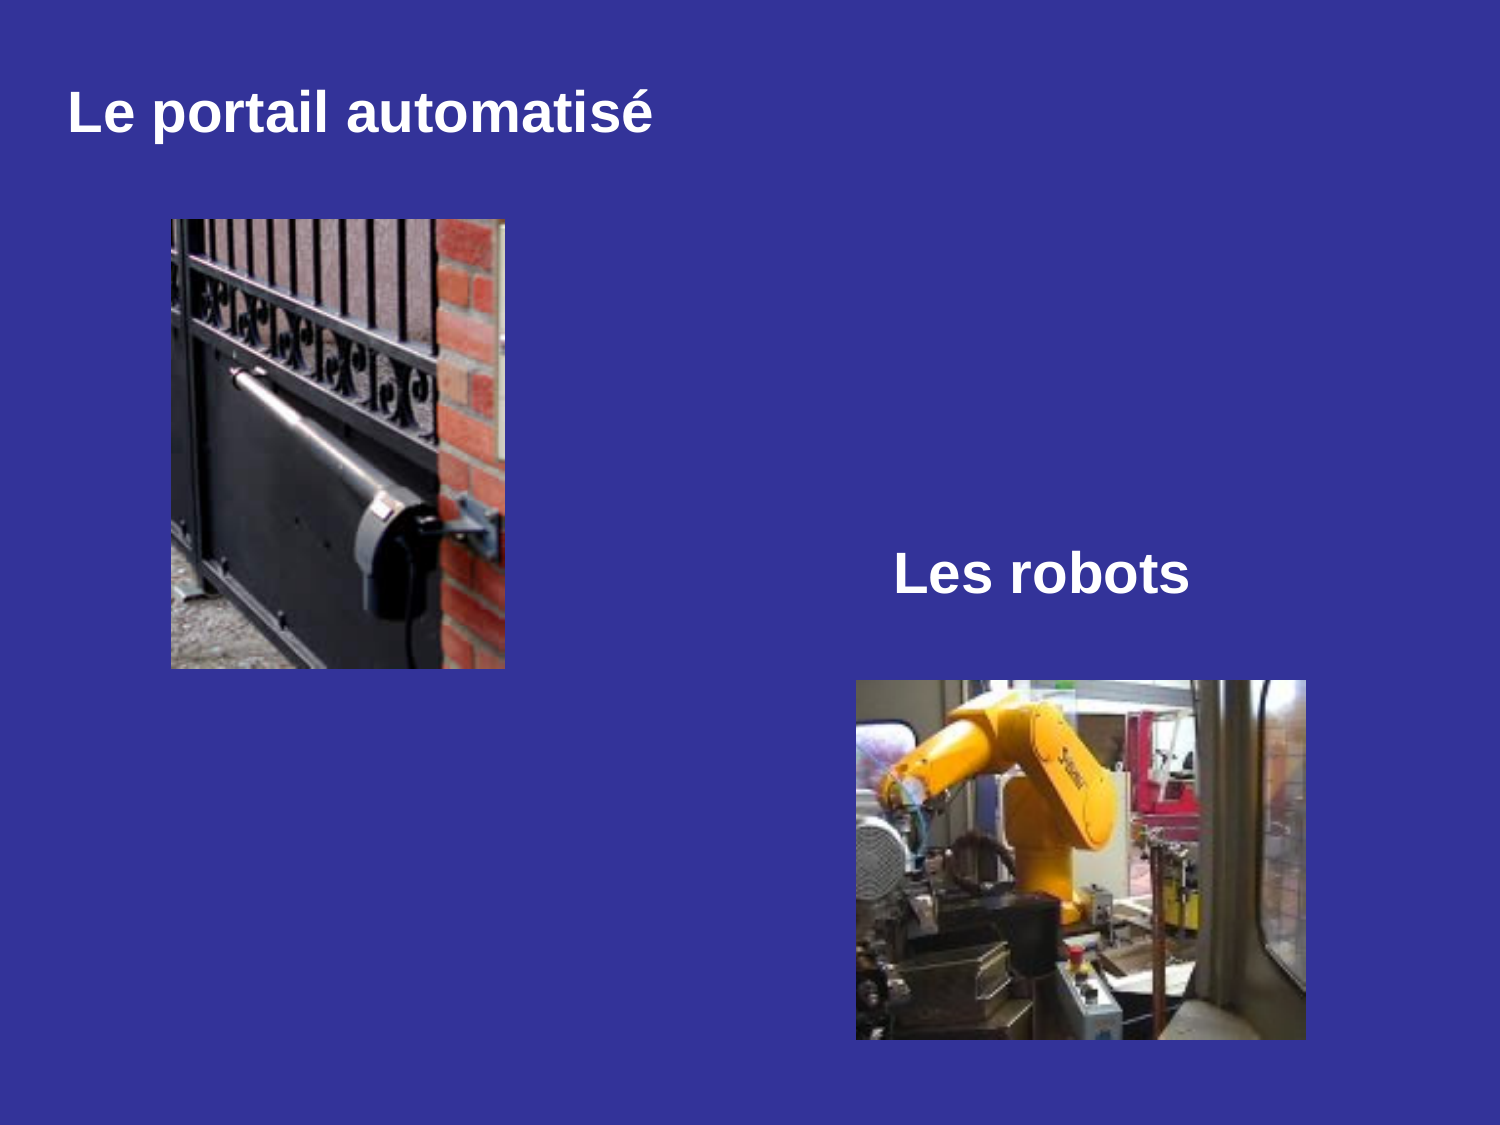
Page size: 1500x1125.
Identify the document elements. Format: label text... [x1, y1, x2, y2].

text_box Le portail automatisé [53, 66, 821, 152]
picture [171, 219, 505, 670]
text_box Les robots [714, 527, 1371, 613]
picture [856, 680, 1306, 1040]
